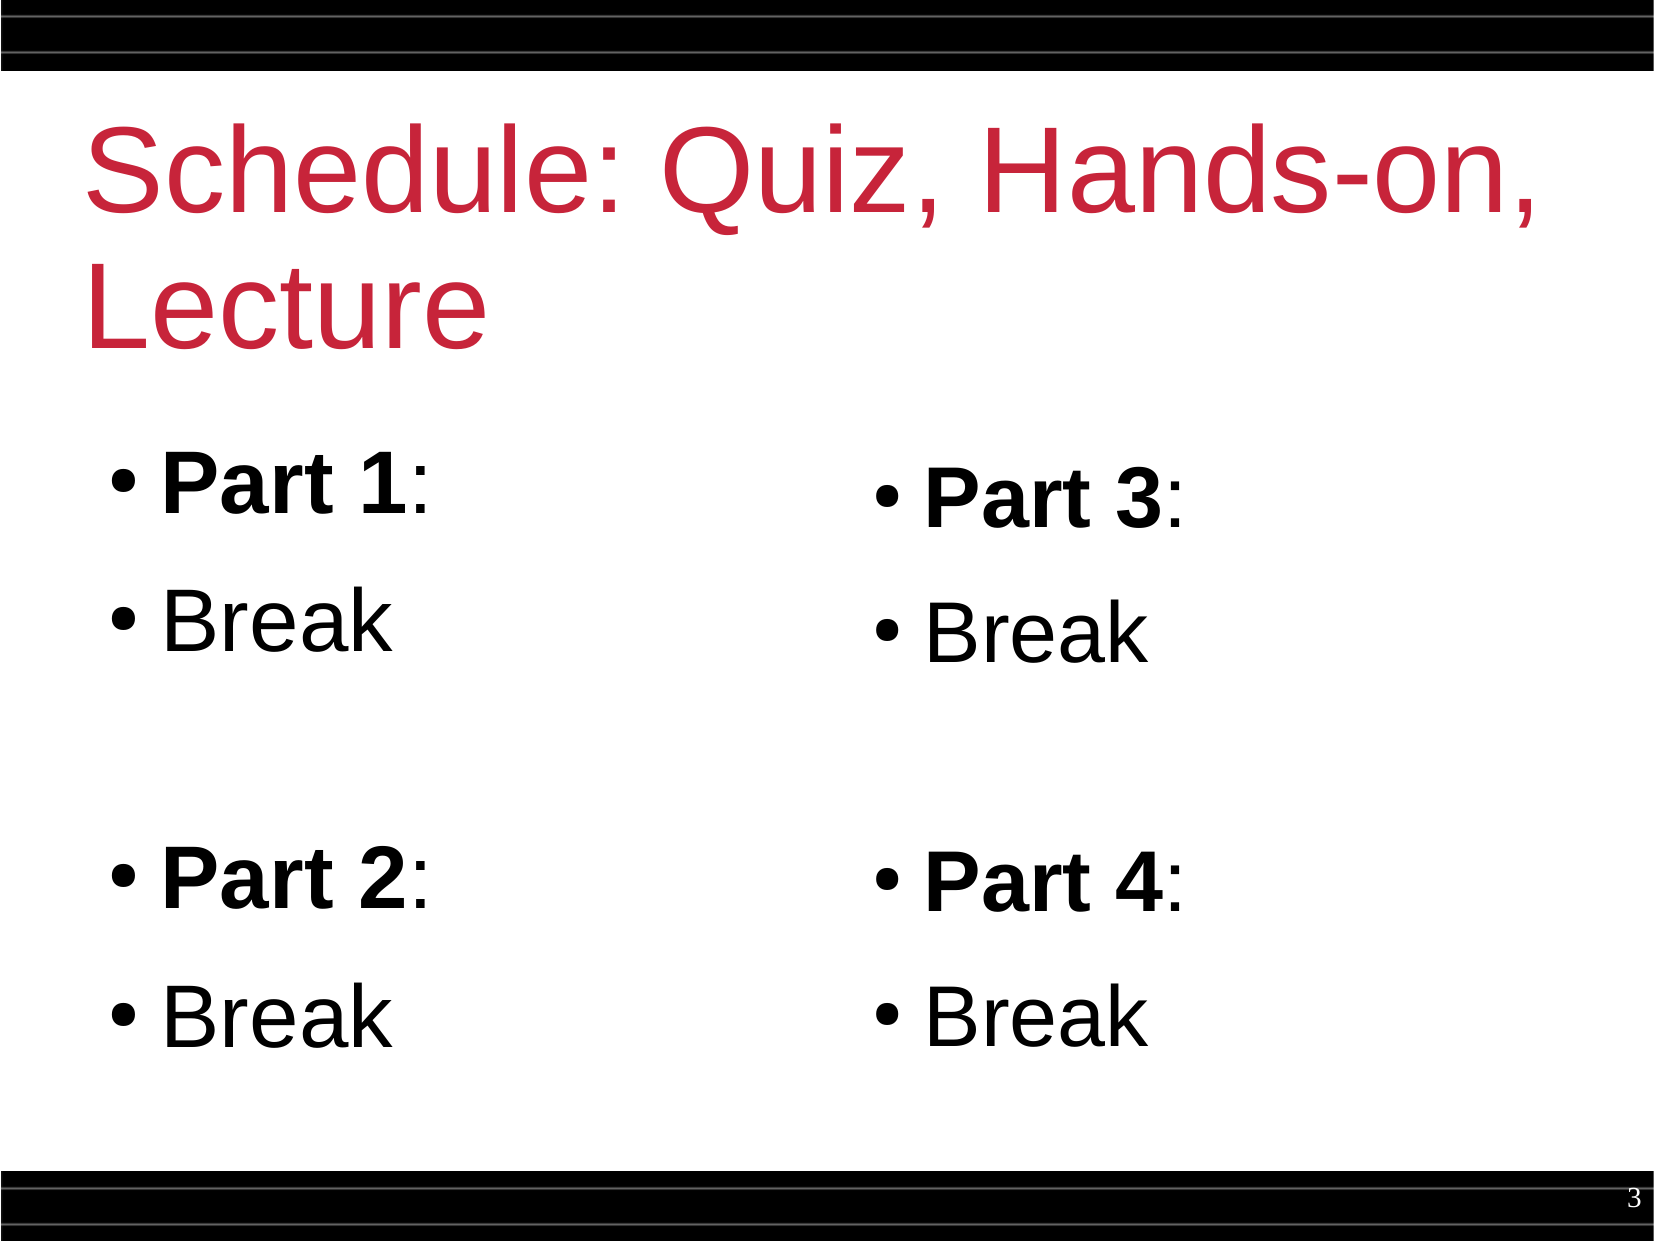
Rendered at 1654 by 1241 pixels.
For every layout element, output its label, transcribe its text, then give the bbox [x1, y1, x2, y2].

list Part 1: Break Part 2: Break [90, 432, 817, 1081]
picture [1, 0, 1654, 71]
picture [1, 1171, 1654, 1241]
title Schedule: Quiz, Hands-on, Lecture [82, 101, 1571, 376]
list Part 3: Break Part 4: Break [855, 450, 1582, 1068]
